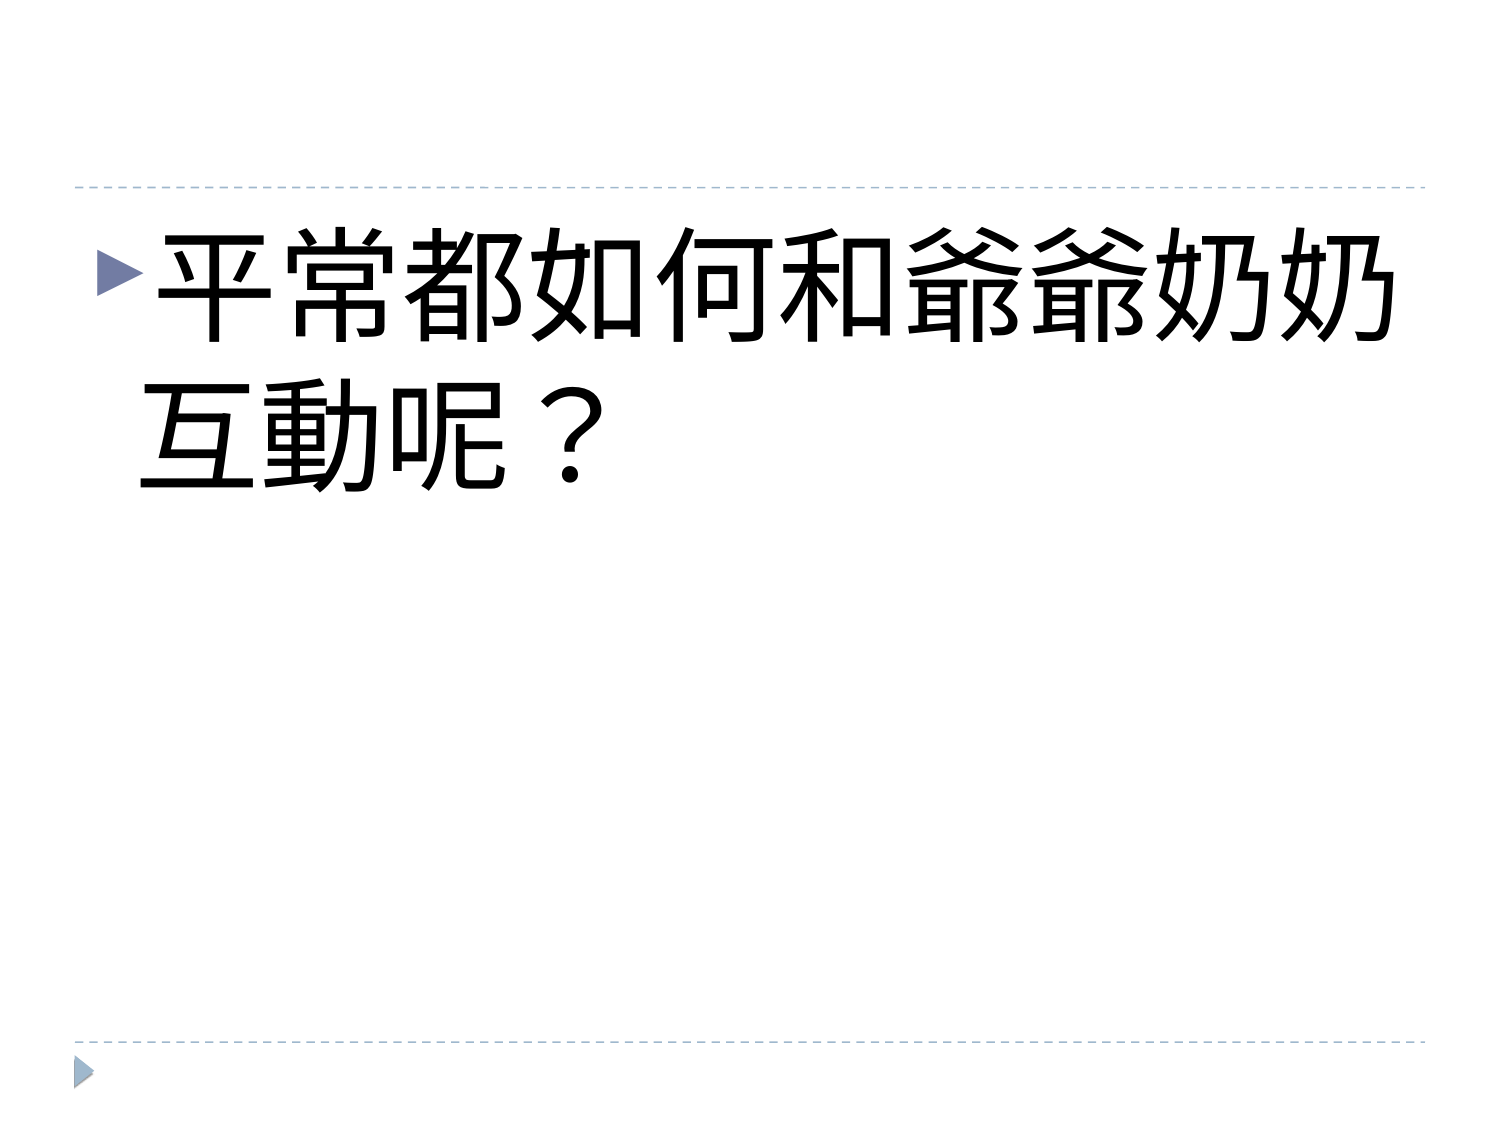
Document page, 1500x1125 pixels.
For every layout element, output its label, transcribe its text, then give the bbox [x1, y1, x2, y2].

list 平常都如何和爺爺奶奶互動呢？ [75, 200, 1425, 1010]
